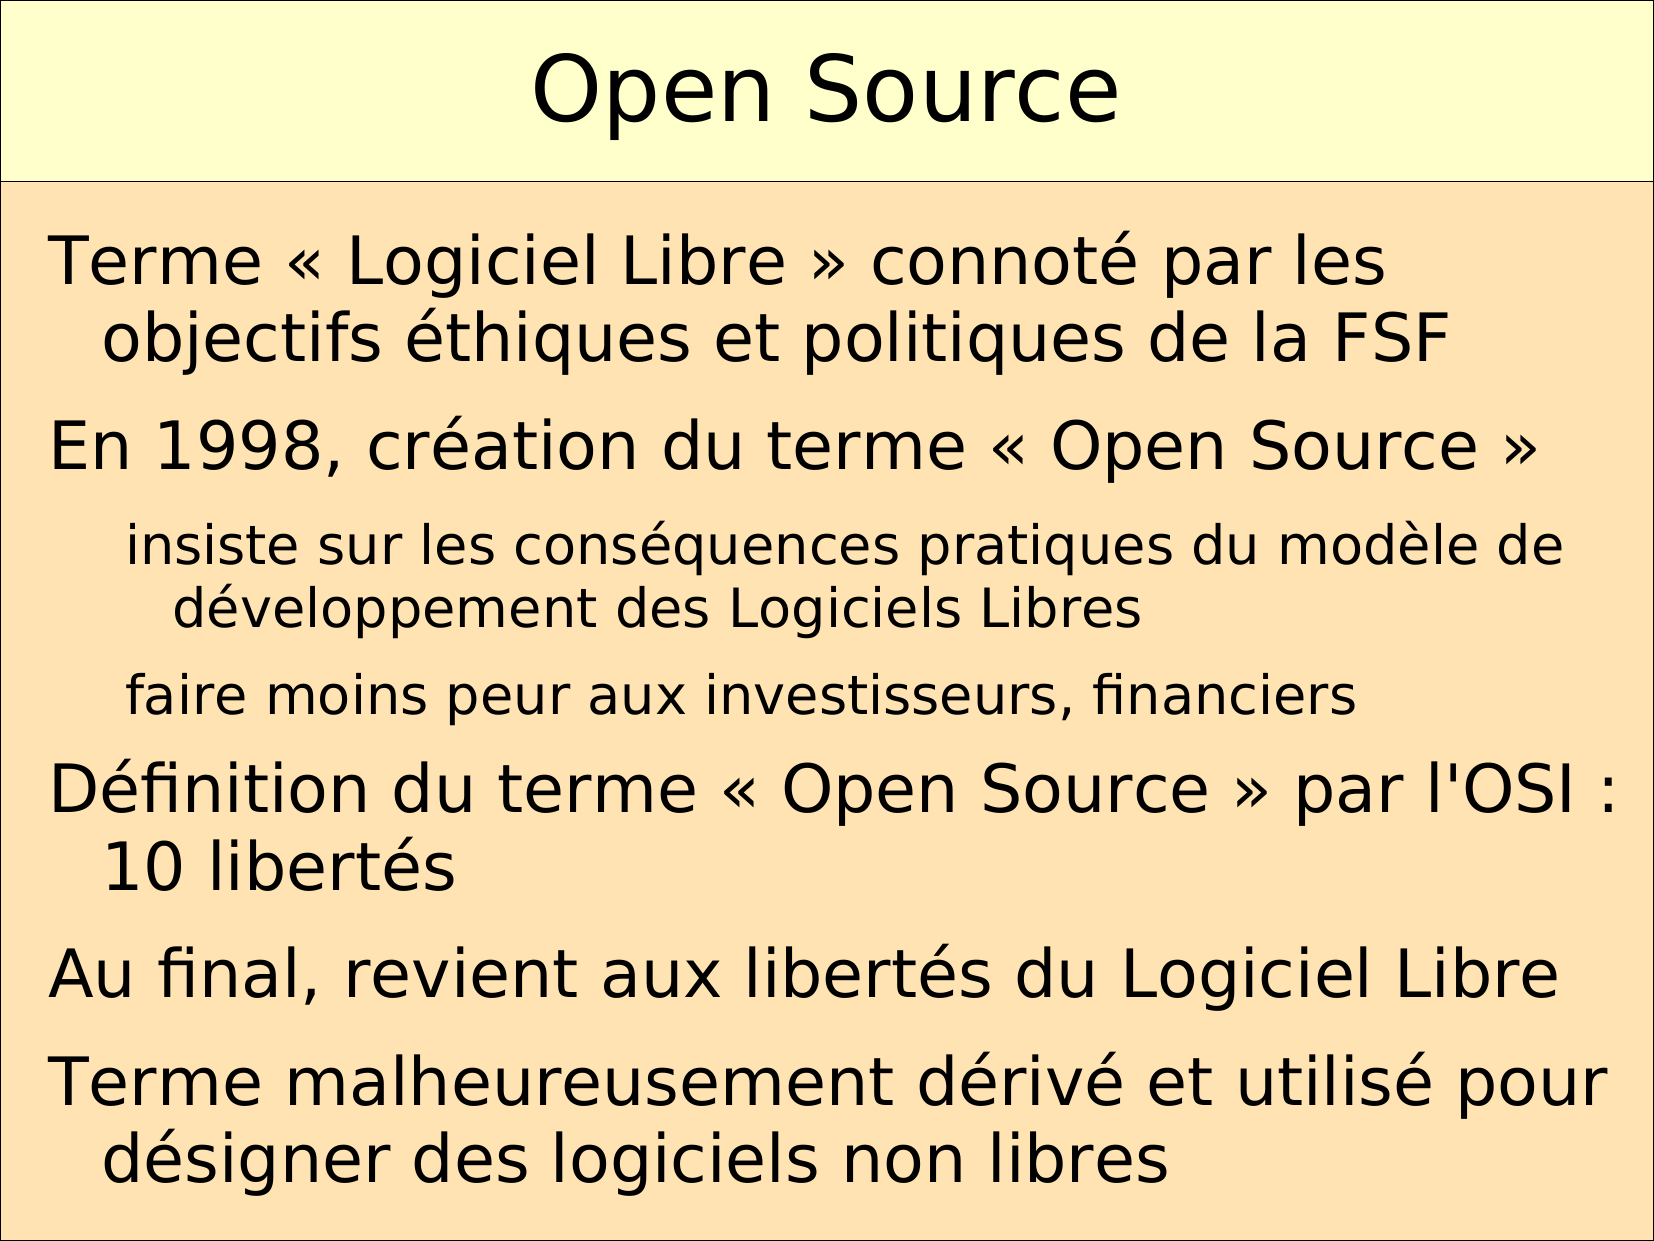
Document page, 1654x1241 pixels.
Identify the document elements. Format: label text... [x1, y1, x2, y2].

list Terme « Logiciel Libre » connoté par les objectifs éthiques et politiques de la FSF En 1998, création du terme « Open Source » insiste sur les conséquences pratiques du modèle de développement des Logiciels Libres faire moins peur aux investisseurs, financiers Définition du terme « Open Source » par l'OSI : 10 libertés Au final, revient aux libertés du Logiciel Libre Terme malheureusement dérivé et utilisé pour désigner des logiciels non libres [30, 222, 1623, 1210]
title Open Source [0, 0, 1654, 181]
